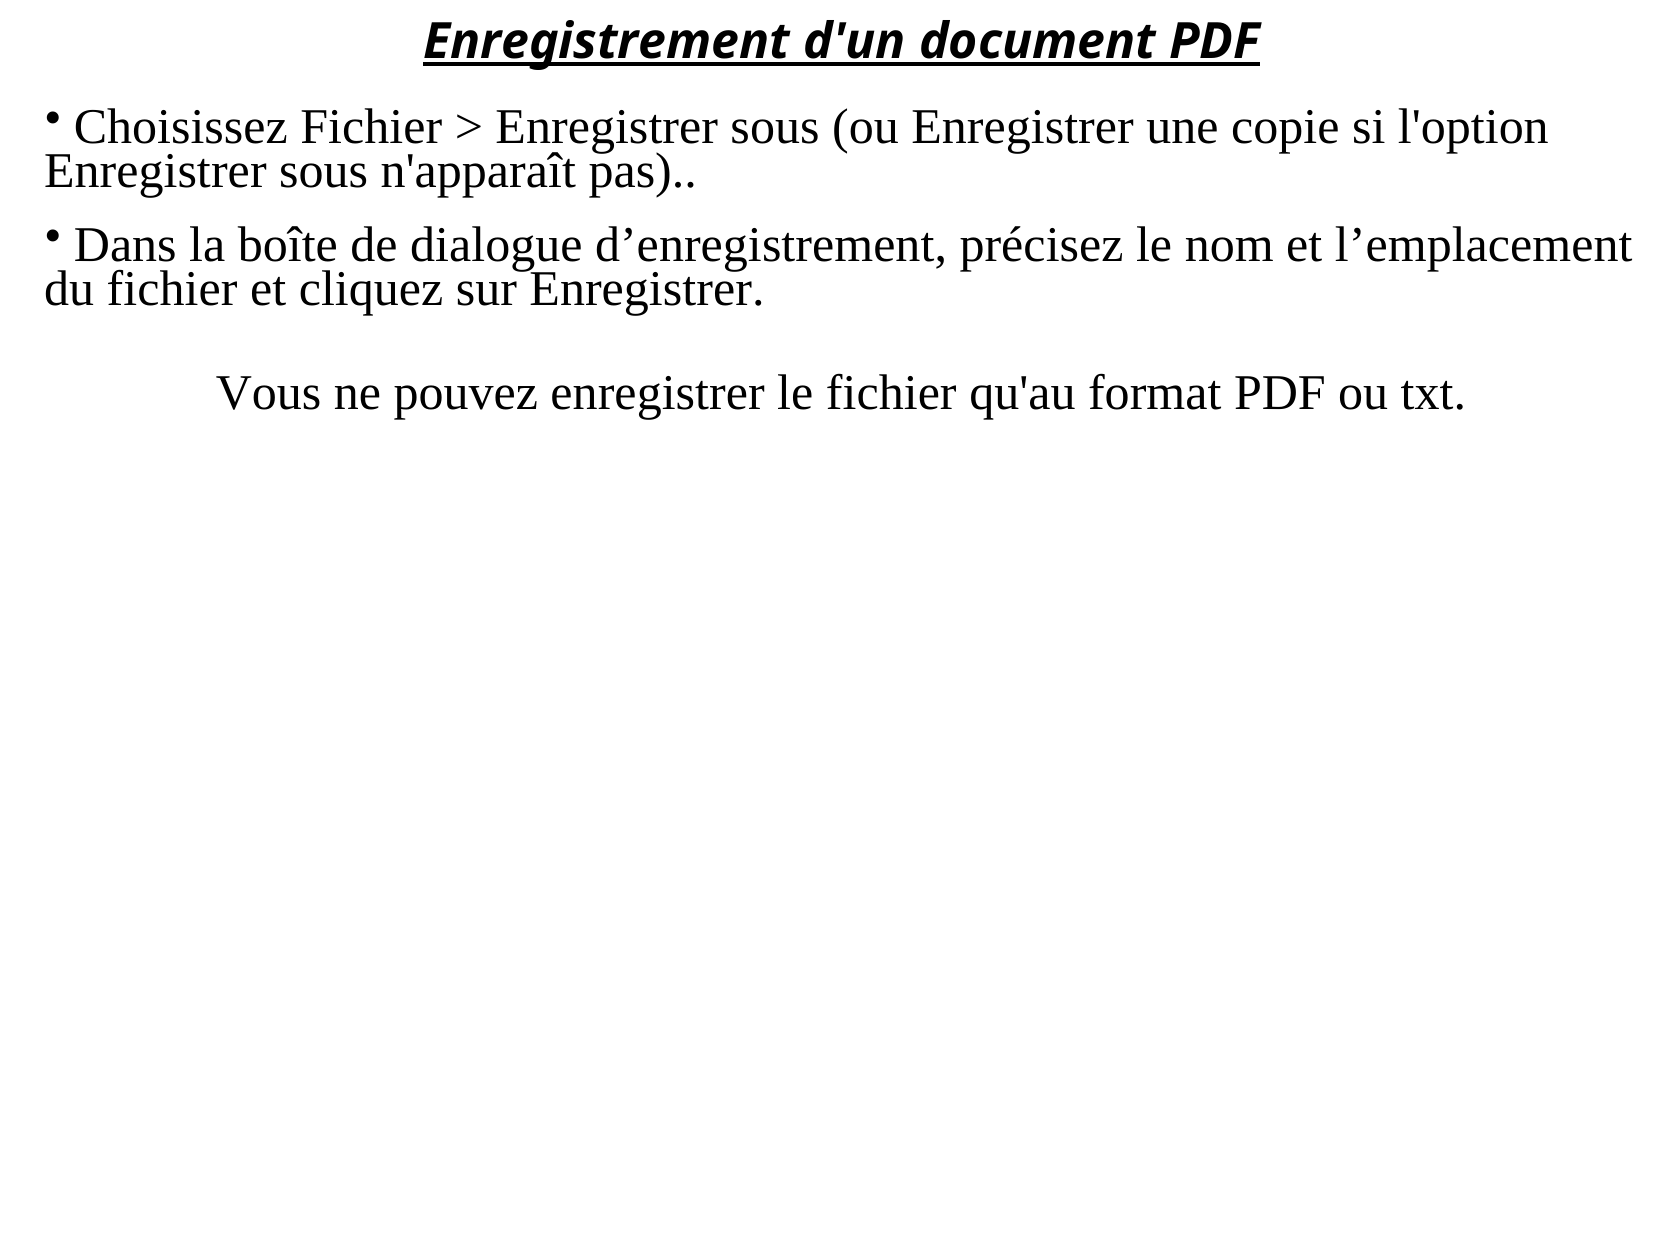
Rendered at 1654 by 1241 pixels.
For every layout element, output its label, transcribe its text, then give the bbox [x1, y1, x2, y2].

text_box Choisissez Fichier > Enregistrer sous (ou Enregistrer une copie si l'option Enregistrer sous n'apparaît pas).. [29, 118, 1624, 236]
text_box Enregistrement d'un document PDF [59, 29, 1625, 114]
text_box Dans la boîte de dialogue d’enregistrement, précisez le nom et l’emplacement du fichier et cliquez sur Enregistrer. Vous ne pouvez enregistrer le fichier qu'au format PDF ou txt. [29, 236, 1654, 496]
